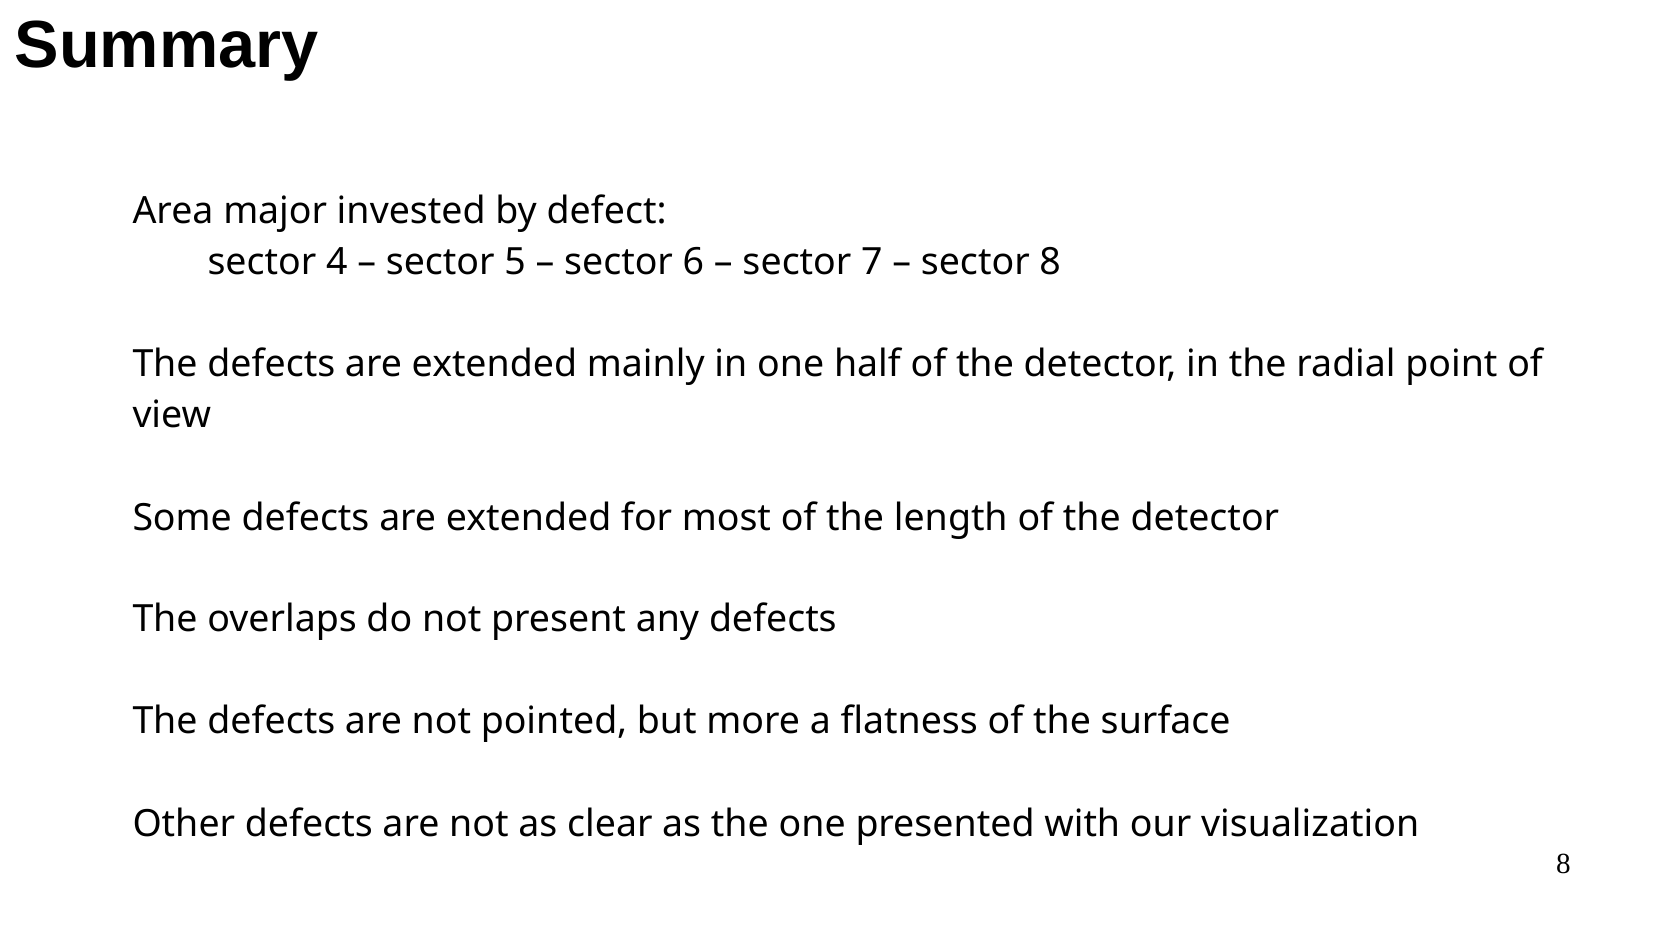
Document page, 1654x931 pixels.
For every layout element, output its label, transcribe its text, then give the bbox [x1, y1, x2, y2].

text_box Summary [0, 0, 409, 90]
text_box Area major invested by defect: sector 4 – sector 5 – sector 6 – sector 7 – sector 8 The defects are extended mainly in one half of the detector, in the radial point of view Some defects are extended for most of the length of the detector The overlaps do not present any defects The defects are not pointed, but more a flatness of the surface Other defects are not as clear as the one presented with our visualization [117, 176, 1576, 783]
